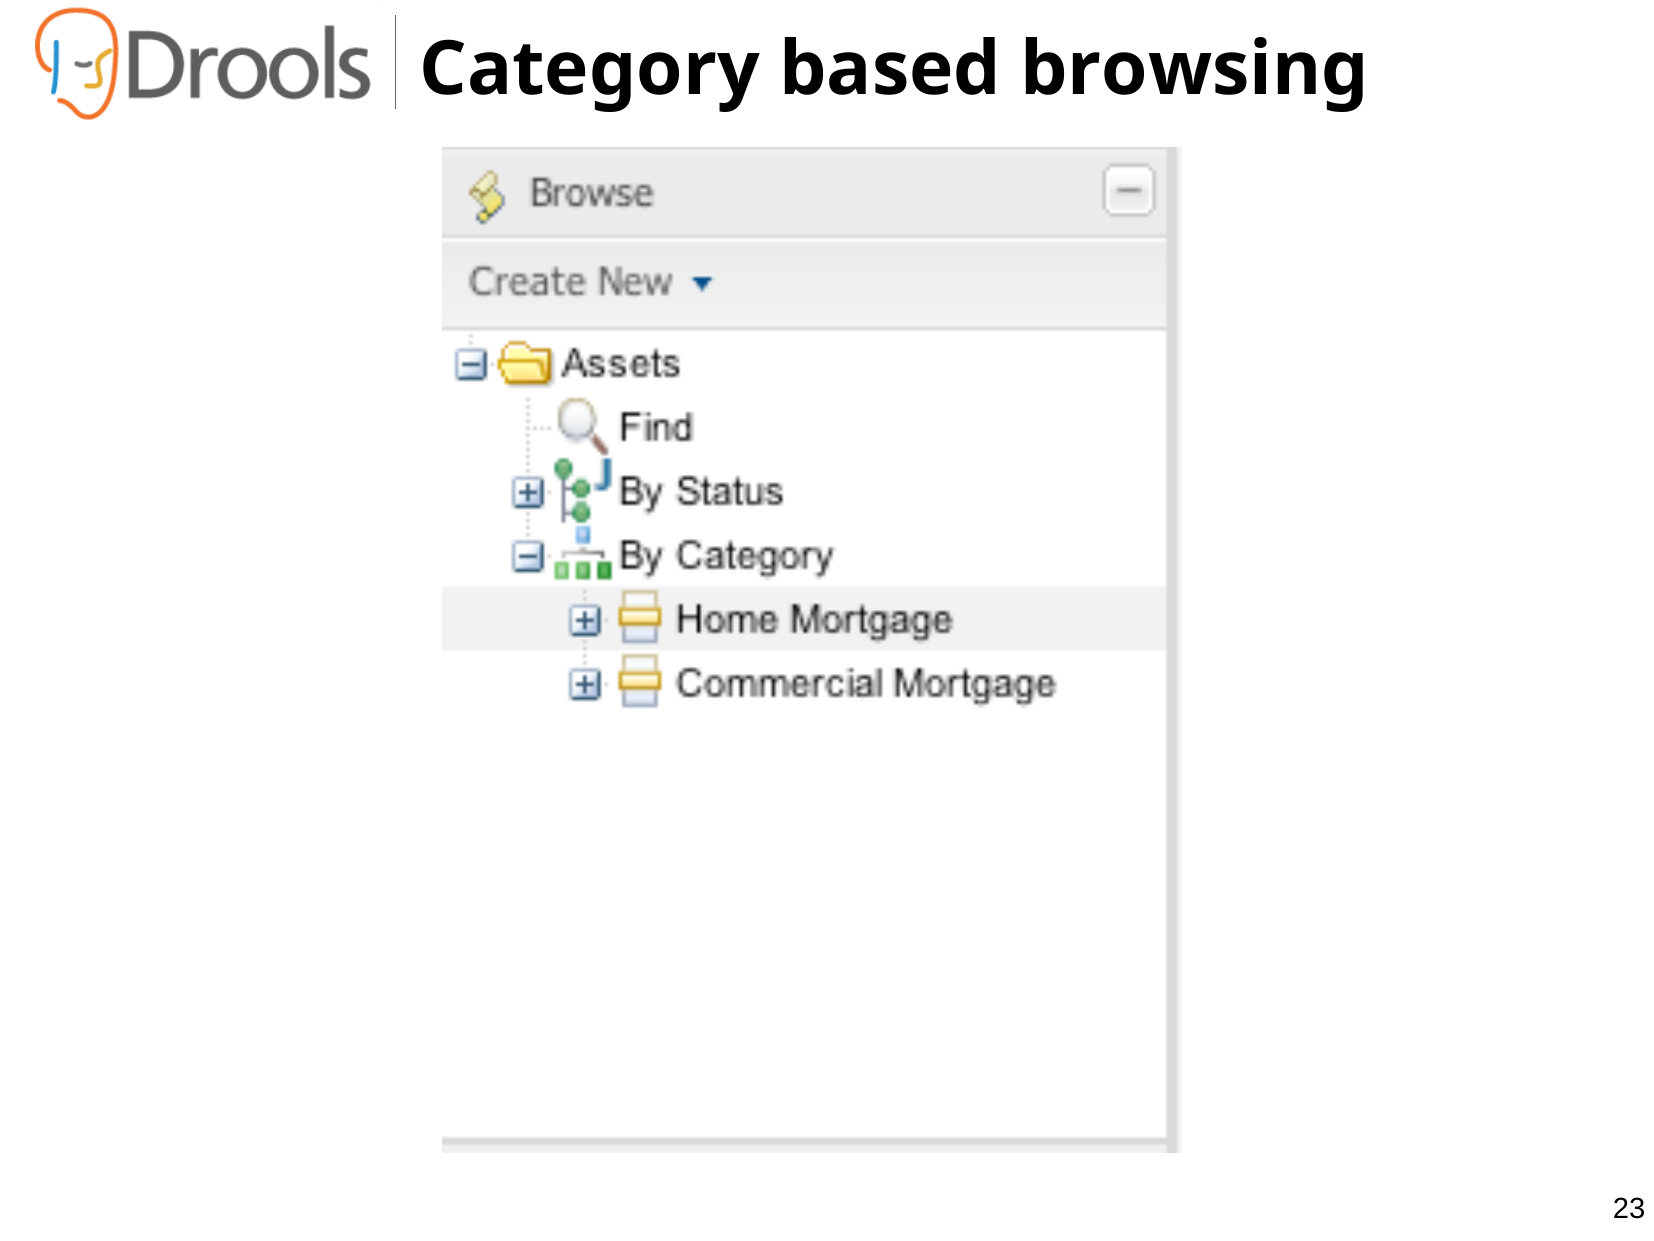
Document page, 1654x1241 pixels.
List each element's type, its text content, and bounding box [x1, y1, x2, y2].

title Category based browsing [419, 12, 1630, 118]
picture [29, 0, 384, 126]
picture [442, 147, 1182, 1153]
